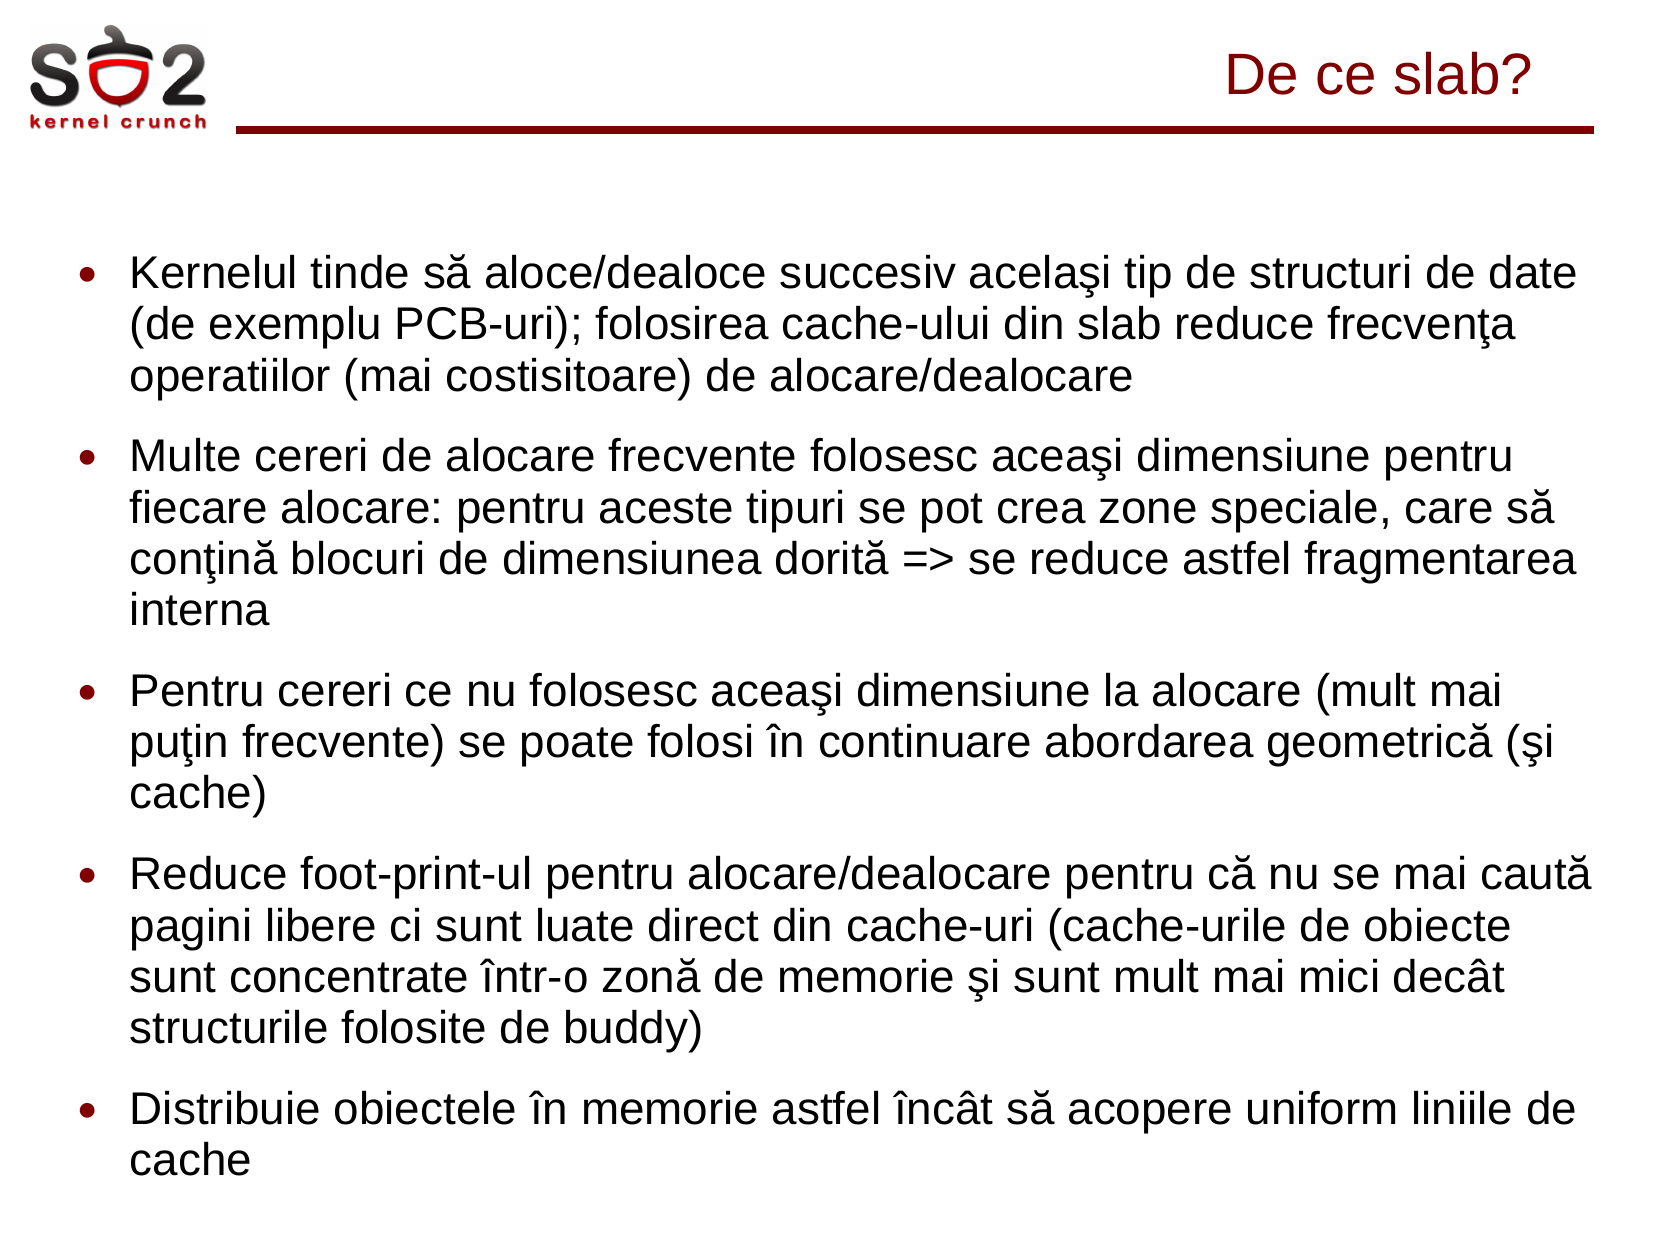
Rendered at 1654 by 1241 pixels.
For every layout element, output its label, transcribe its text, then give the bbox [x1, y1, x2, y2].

picture [29, 23, 121, 130]
list Kernelul tinde să aloce/dealoce succesiv acelaşi tip de structuri de date (de exemplu PCB-uri); folosirea cache-ului din slab reduce frecvenţa operatiilor (mai costisitoare) de alocare/dealocare Multe cereri de alocare frecvente folosesc aceaşi dimensiune pentru fiecare alocare: pentru aceste tipuri se pot crea zone speciale, care să conţină blocuri de dimensiunea dorită => se reduce astfel fragmentarea interna Pentru cereri ce nu folosesc aceaşi dimensiune la alocare (mult mai puţin frecvente) se poate folosi în continuare abordarea geometrică (şi cache) Reduce foot-print-ul pentru alocare/dealocare pentru că nu se mai caută pagini libere ci sunt luate direct din cache-uri (cache-urile de obiecte sunt concentrate într-o zonă de memorie şi sunt mult mai mici decât structurile folosite de buddy) Distribuie obiectele în memorie astfel încât să acopere uniform liniile de cache [59, 210, 1595, 1223]
title De ce slab? [121, 1, 1534, 148]
